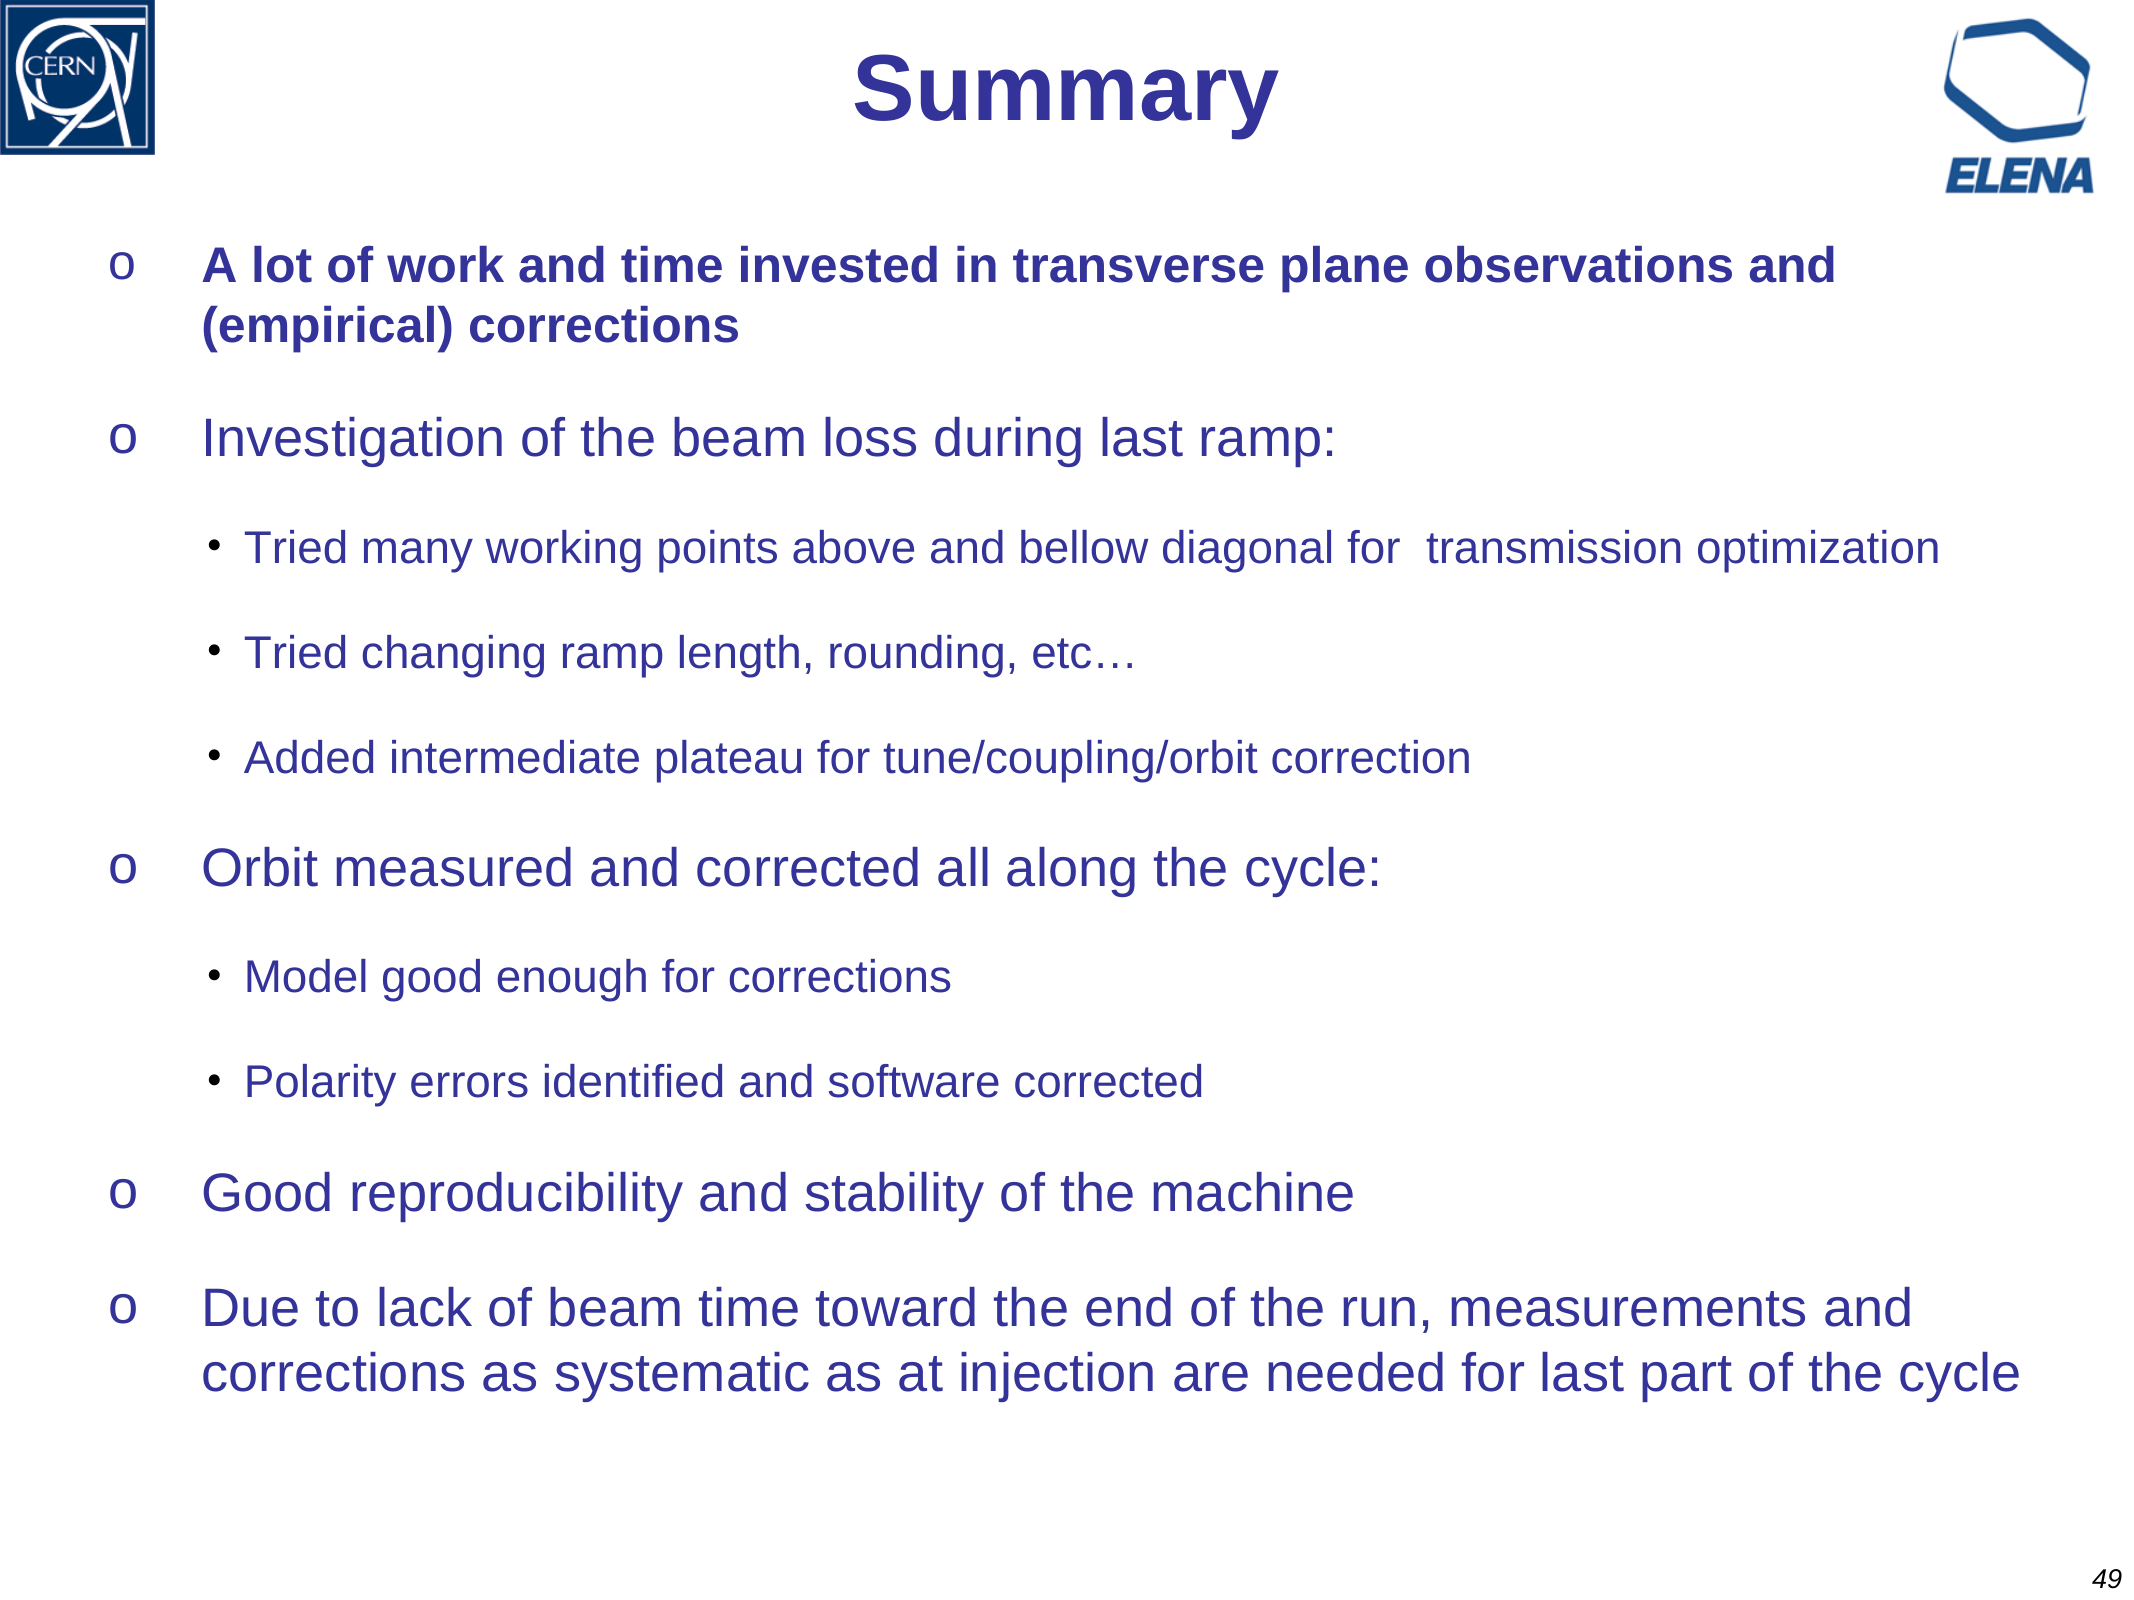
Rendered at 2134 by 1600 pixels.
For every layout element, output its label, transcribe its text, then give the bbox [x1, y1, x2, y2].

text_box <number> [2082, 1554, 2132, 1600]
picture [0, 0, 155, 155]
picture [1924, 10, 2117, 206]
text_box A lot of work and time invested in transverse plane observations and (empirical) corrections Investigation of the beam loss during last ramp: Tried many working points above and bellow diagonal for transmission optimization Tried changing ramp length, rounding, etc… Added intermediate plateau for tune/coupling/orbit correction Orbit measured and corrected all along the cycle: Model good enough for corrections Polarity errors identified and software corrected Good reproducibility and stability of the machine Due to lack of beam time toward the end of the run, measurements and corrections as systematic as at injection are needed for last part of the cycle [41, 225, 2083, 1576]
text_box Summary [208, 10, 1926, 157]
